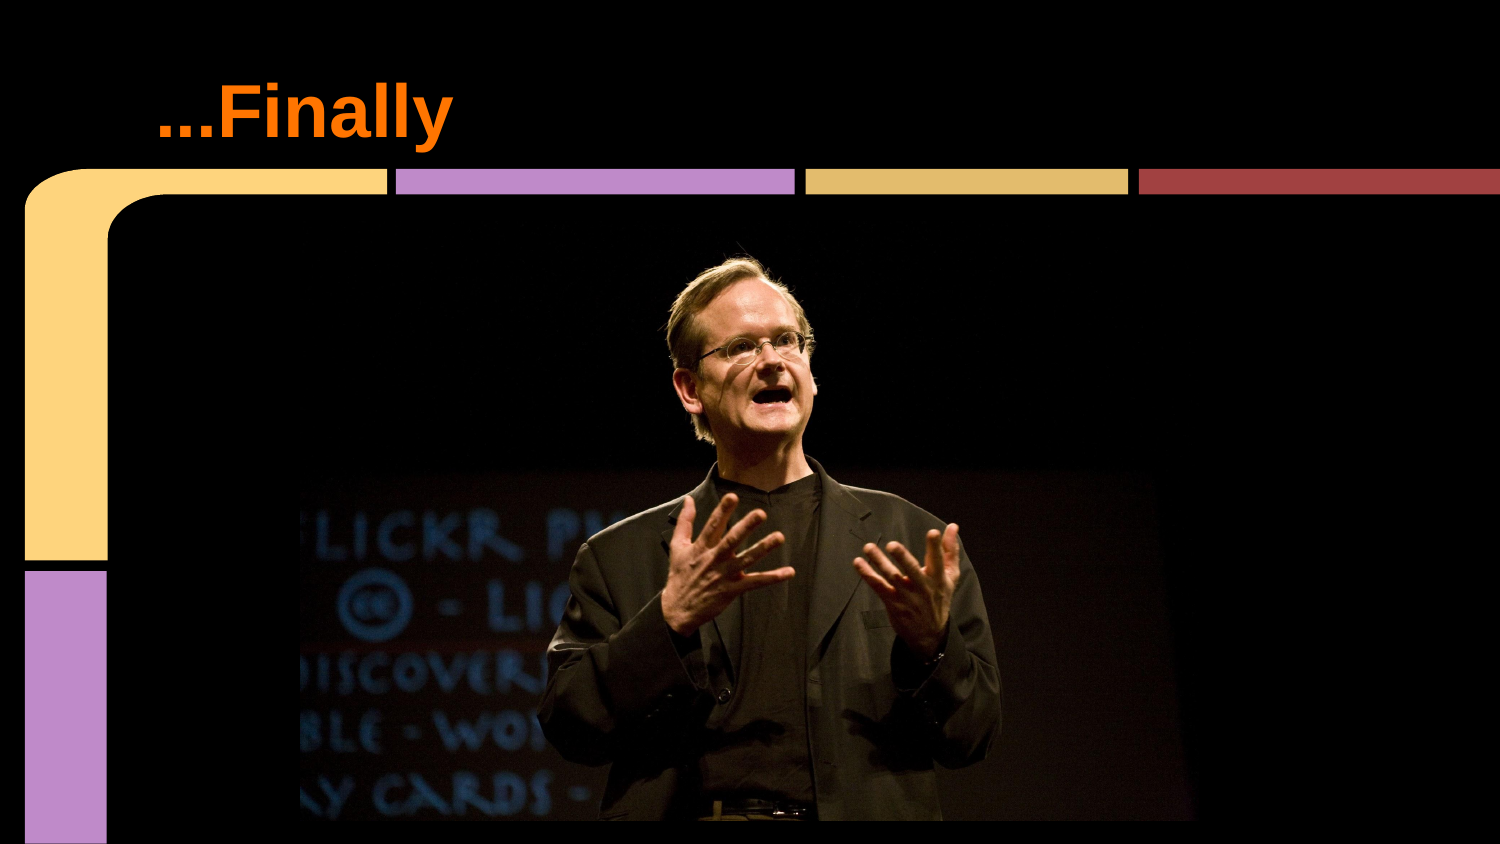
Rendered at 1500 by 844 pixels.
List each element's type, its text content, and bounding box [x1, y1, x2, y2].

title ...Finally [140, 26, 1425, 168]
picture [300, 221, 1199, 821]
